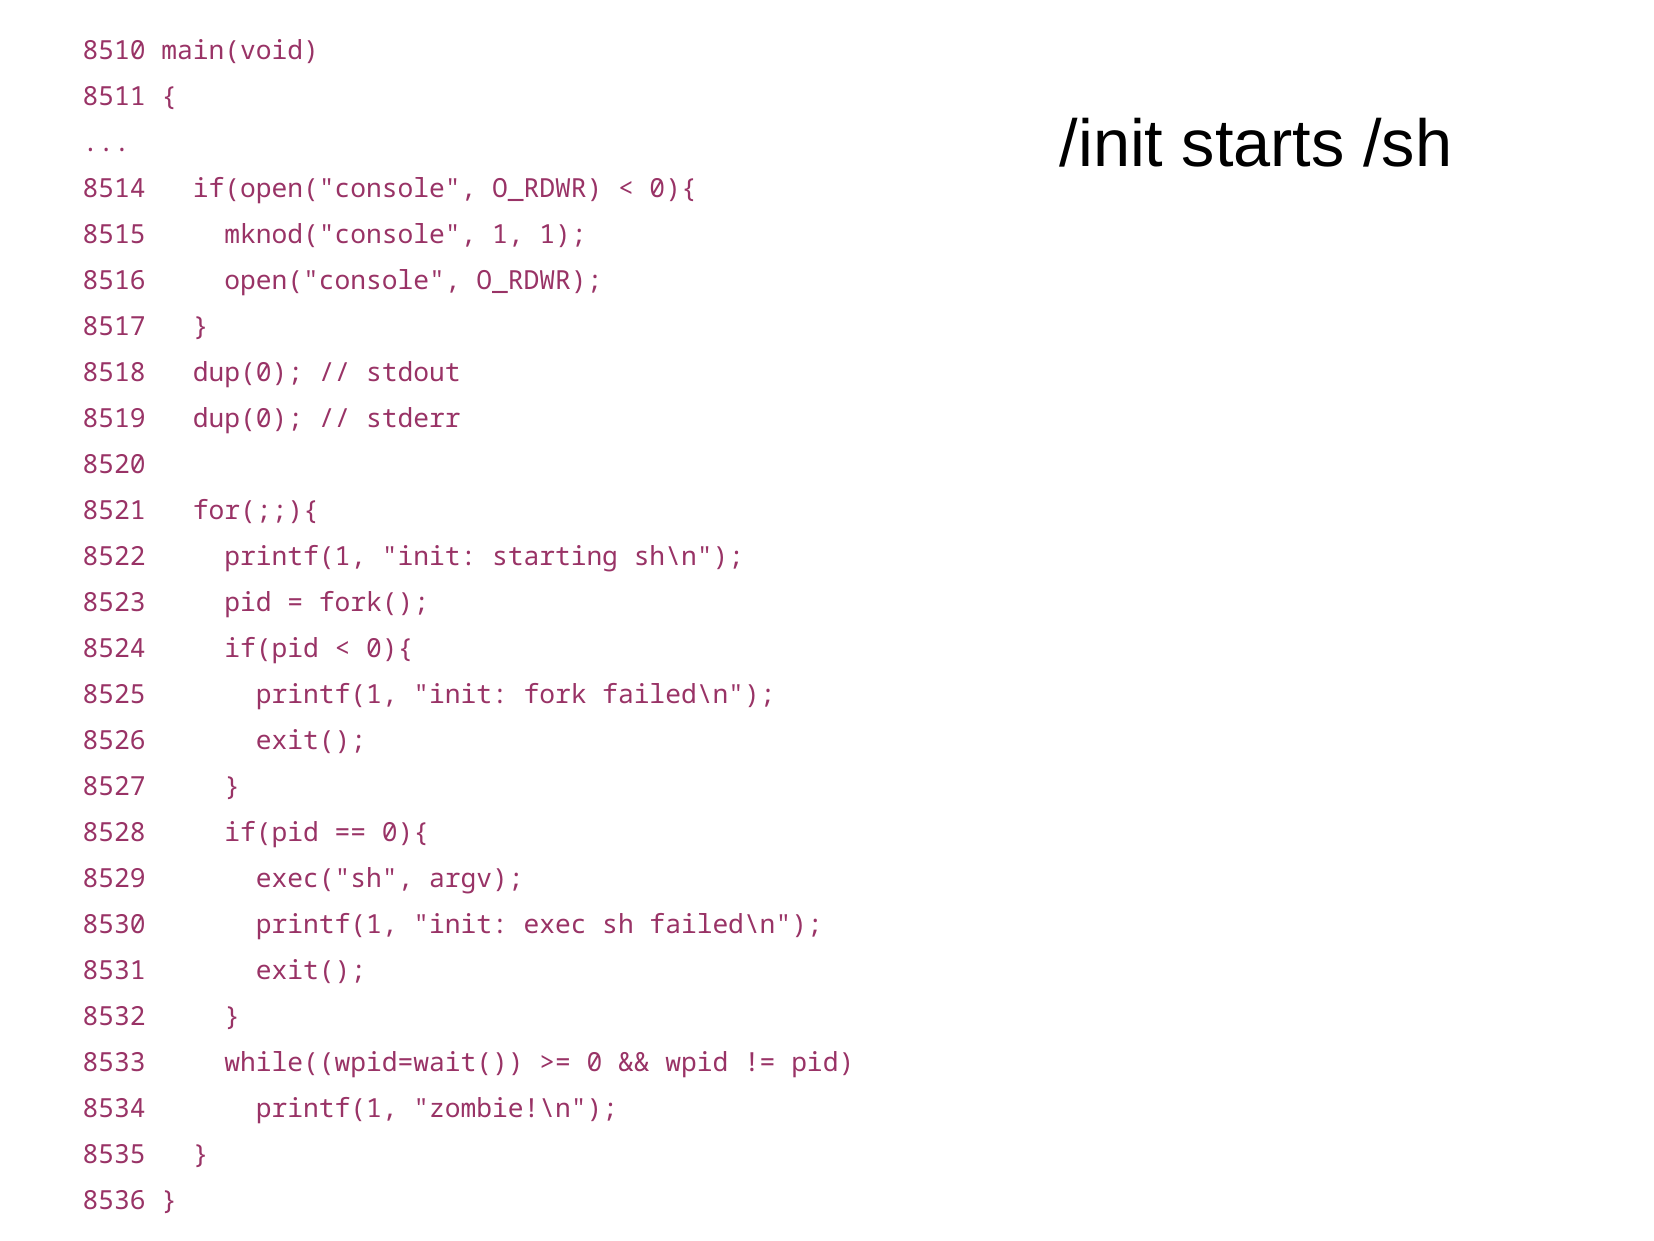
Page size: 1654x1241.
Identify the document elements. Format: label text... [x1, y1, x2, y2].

list /init starts /sh [900, 105, 1613, 301]
list 8510 main(void) 8511 { ... 8514 if(open("console", O_RDWR) < 0){ 8515 mknod("console", 1, 1); 8516 open("console", O_RDWR); 8517 } 8518 dup(0); // stdout 8519 dup(0); // stderr 8520 8521 for(;;){ 8522 printf(1, "init: starting sh\n"); 8523 pid = fork(); 8524 if(pid < 0){ 8525 printf(1, "init: fork failed\n"); 8526 exit(); 8527 } 8528 if(pid == 0){ 8529 exec("sh", argv); 8530 printf(1, "init: exec sh failed\n"); 8531 exit(); 8532 } 8533 while((wpid=wait()) >= 0 && wpid != pid) 8534 printf(1, "zombie!\n"); 8535 } 8536 } [82, 31, 1463, 1232]
